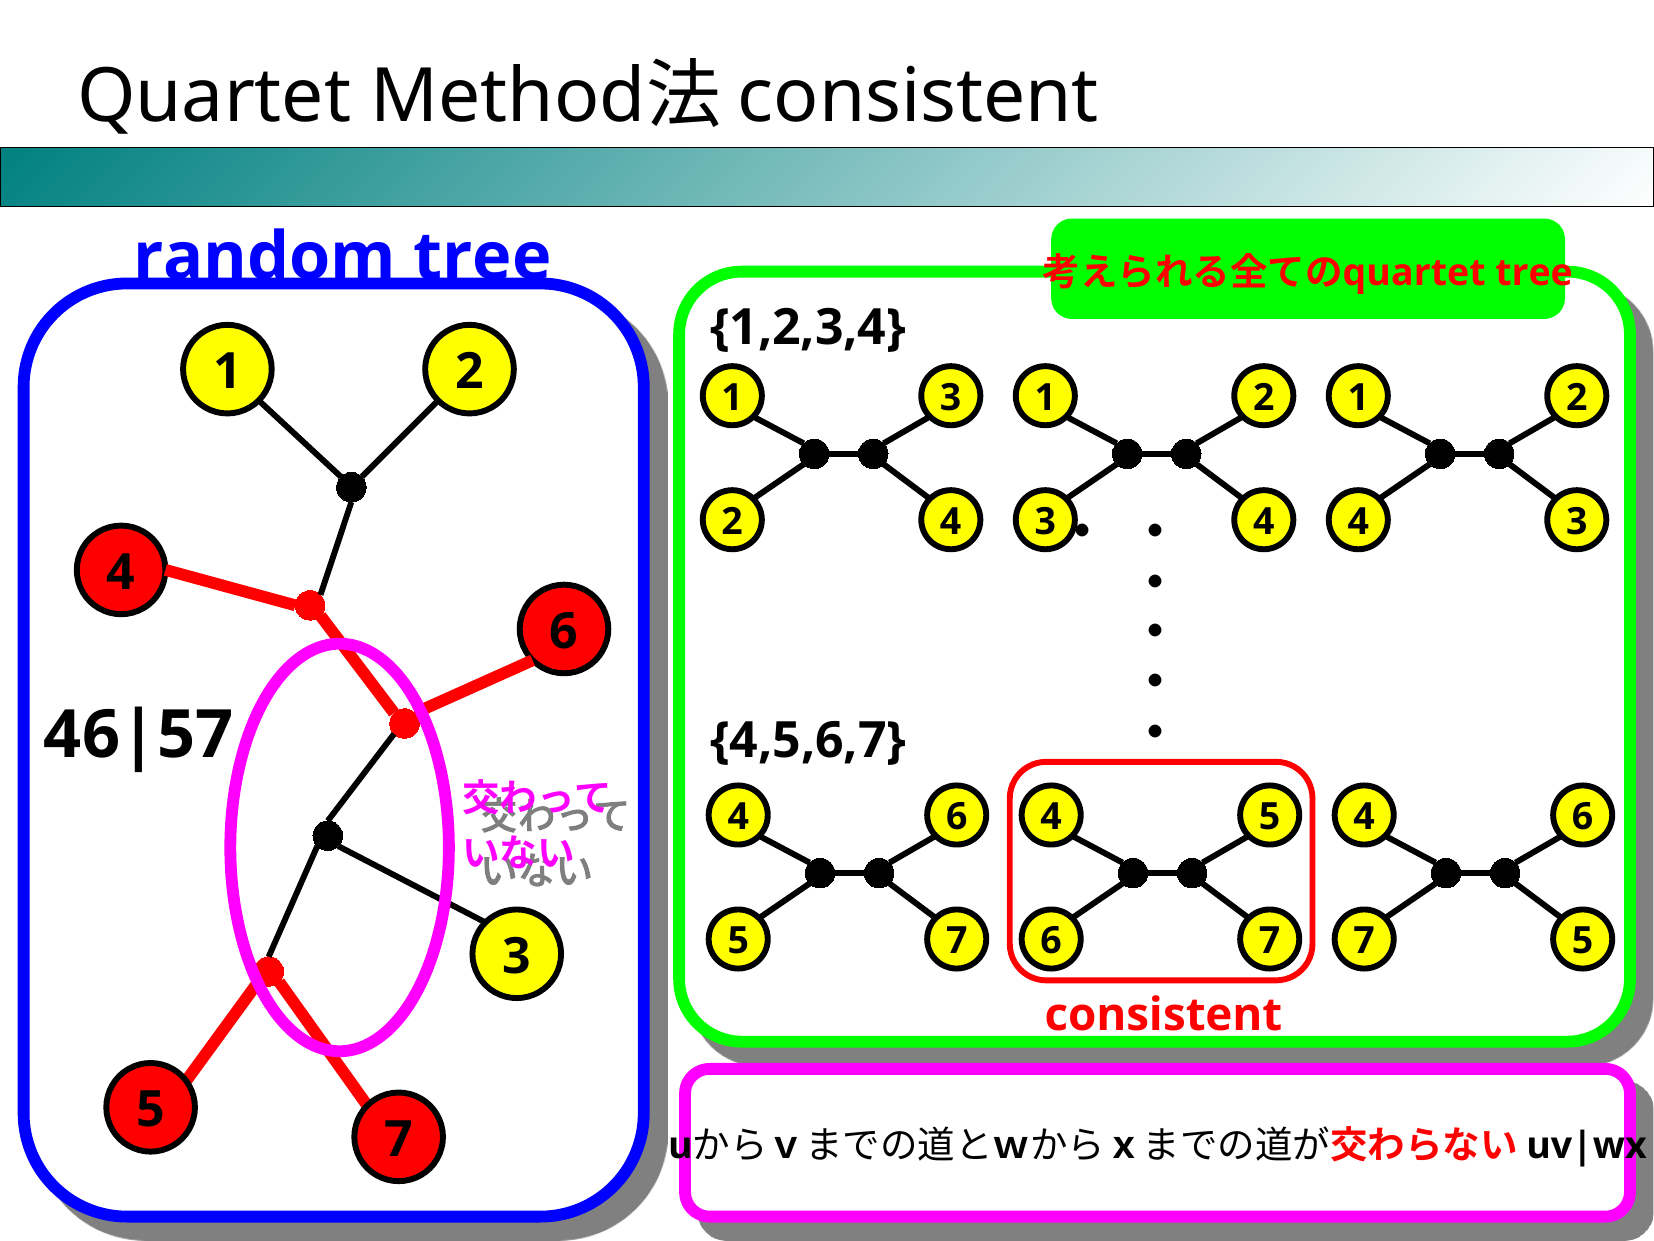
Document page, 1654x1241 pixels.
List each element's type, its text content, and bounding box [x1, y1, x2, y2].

text_box uからｖまでの道とｗからｘまでの道が交わらない uv|wx [685, 1068, 1630, 1217]
text_box {1,2,3,4} [695, 283, 923, 353]
text_box 7 [354, 1092, 443, 1182]
text_box [679, 271, 1630, 1042]
text_box 5 [106, 1062, 195, 1152]
text_box consistent [1039, 974, 1288, 1039]
text_box 4 [921, 490, 981, 550]
text_box 5 [1240, 785, 1300, 845]
text_box 3 [921, 366, 981, 426]
text_box 3 [472, 909, 562, 999]
text_box 46|57 [34, 679, 244, 766]
text_box 4 [1328, 490, 1388, 550]
text_box 1 [1328, 366, 1388, 426]
text_box 7 [927, 909, 987, 969]
text_box 1 [702, 366, 762, 426]
text_box 3 [1547, 490, 1607, 550]
text_box 5 [708, 909, 768, 969]
text_box 6 [1021, 909, 1081, 969]
text_box 2 [1547, 366, 1607, 426]
title Quartet Method法 consistent [77, 29, 1566, 149]
text_box 6 [1553, 785, 1613, 845]
text_box 7 [1334, 909, 1394, 969]
text_box 1 [1015, 366, 1075, 426]
text_box 2 [702, 490, 762, 550]
text_box 1 [183, 324, 272, 414]
text_box 交わって いない [454, 760, 621, 857]
text_box 4 [1334, 785, 1394, 845]
text_box 4 [1234, 490, 1294, 550]
text_box 2 [425, 324, 514, 414]
text_box 4 [76, 525, 166, 615]
text_box [23, 283, 644, 1217]
text_box 考えられる全てのquartet tree [1057, 224, 1560, 314]
text_box 4 [708, 785, 768, 845]
text_box 5 [1553, 909, 1613, 969]
text_box 6 [519, 584, 609, 674]
text_box 4 [1021, 785, 1081, 845]
text_box 7 [1240, 909, 1300, 969]
text_box 3 [1015, 490, 1075, 550]
text_box ・・・・・・ [1113, 566, 1199, 731]
text_box 6 [927, 785, 987, 845]
text_box 2 [1234, 366, 1294, 426]
text_box random tree [138, 200, 547, 288]
text_box {4,5,6,7} [695, 696, 923, 766]
